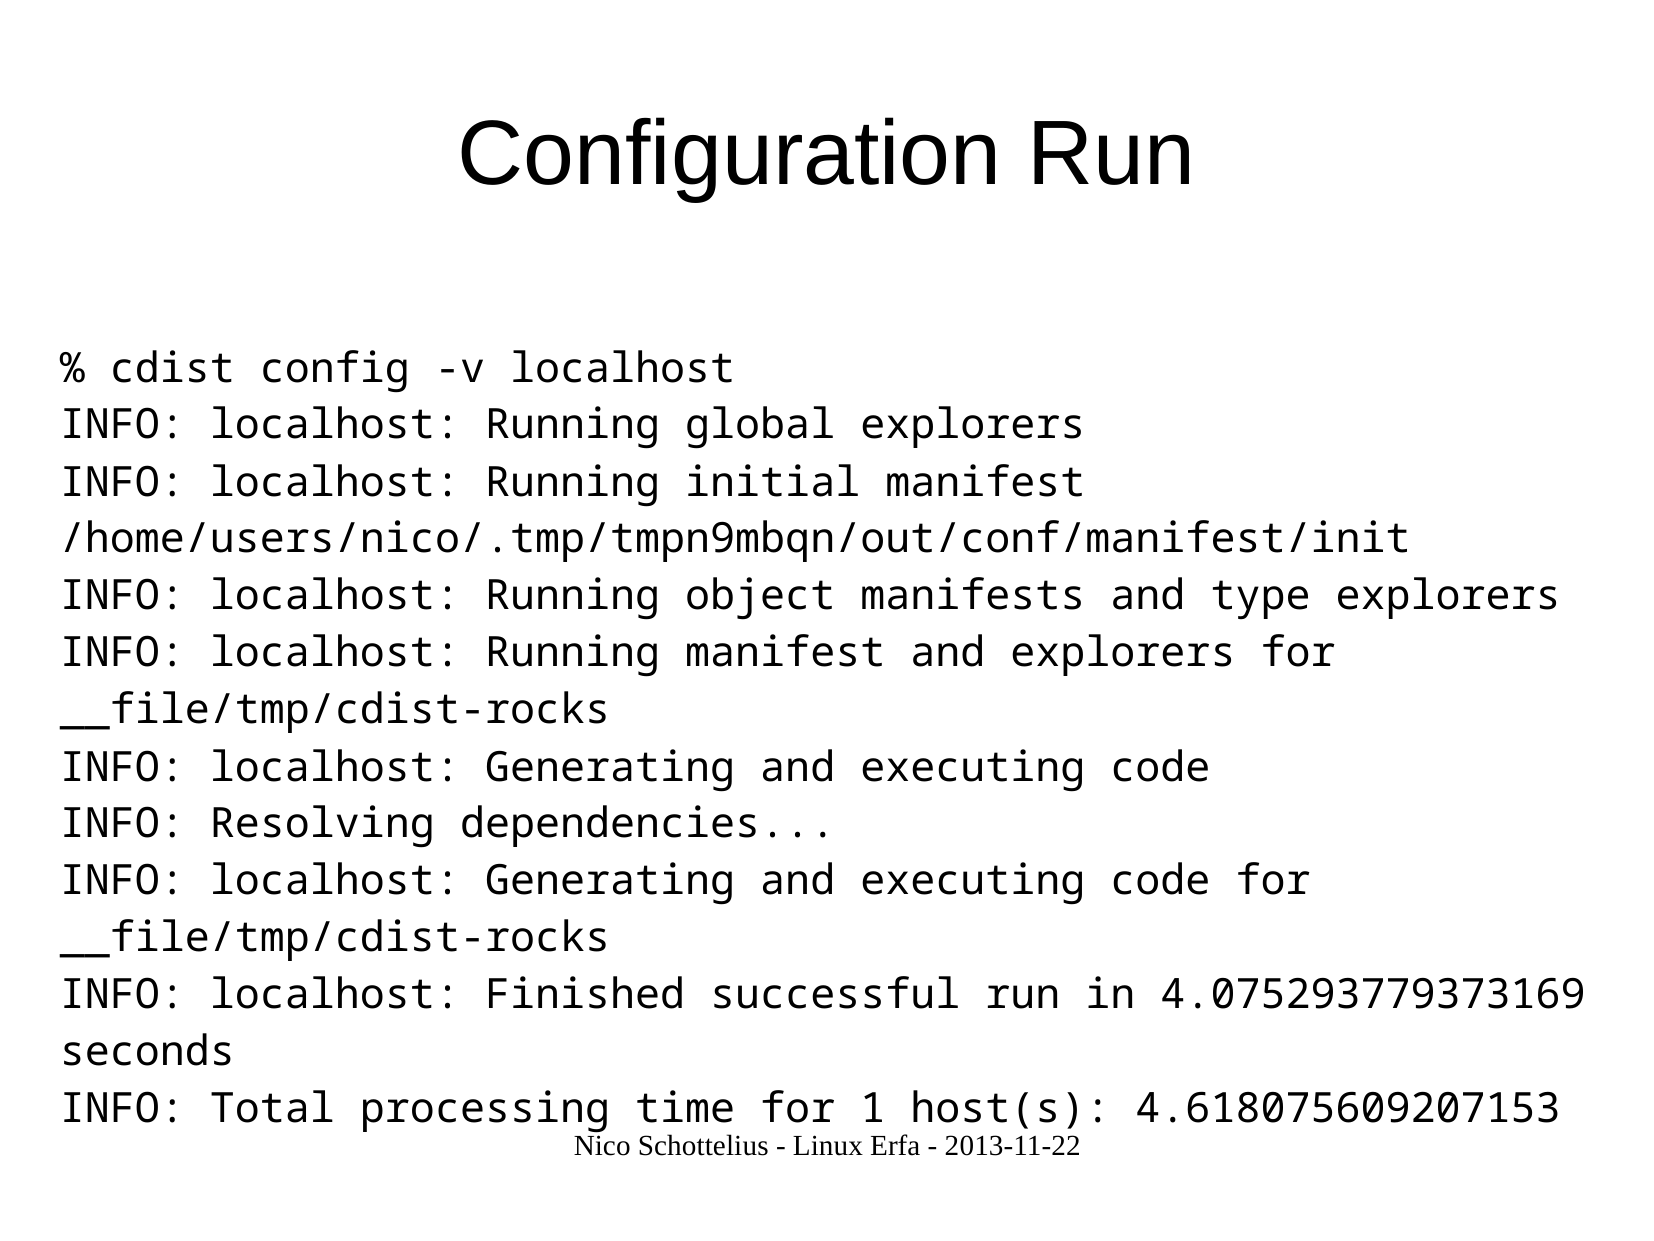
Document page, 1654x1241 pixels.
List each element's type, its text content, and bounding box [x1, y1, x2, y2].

title Configuration Run [82, 49, 1571, 257]
text_box % cdist config -v localhost INFO: localhost: Running global explorers INFO: localhost: Running initial manifest /home/users/nico/.tmp/tmpn9mbqn/out/conf/manifest/init INFO: localhost: Running object manifests and type explorers INFO: localhost: Running manifest and explorers for __file/tmp/cdist-rocks INFO: localhost: Generating and executing code INFO: Resolving dependencies... INFO: localhost: Generating and executing code for __file/tmp/cdist-rocks INFO: localhost: Finished successful run in 4.075293779373169 seconds INFO: Total processing time for 1 host(s): 4.618075609207153 [44, 329, 1620, 1241]
